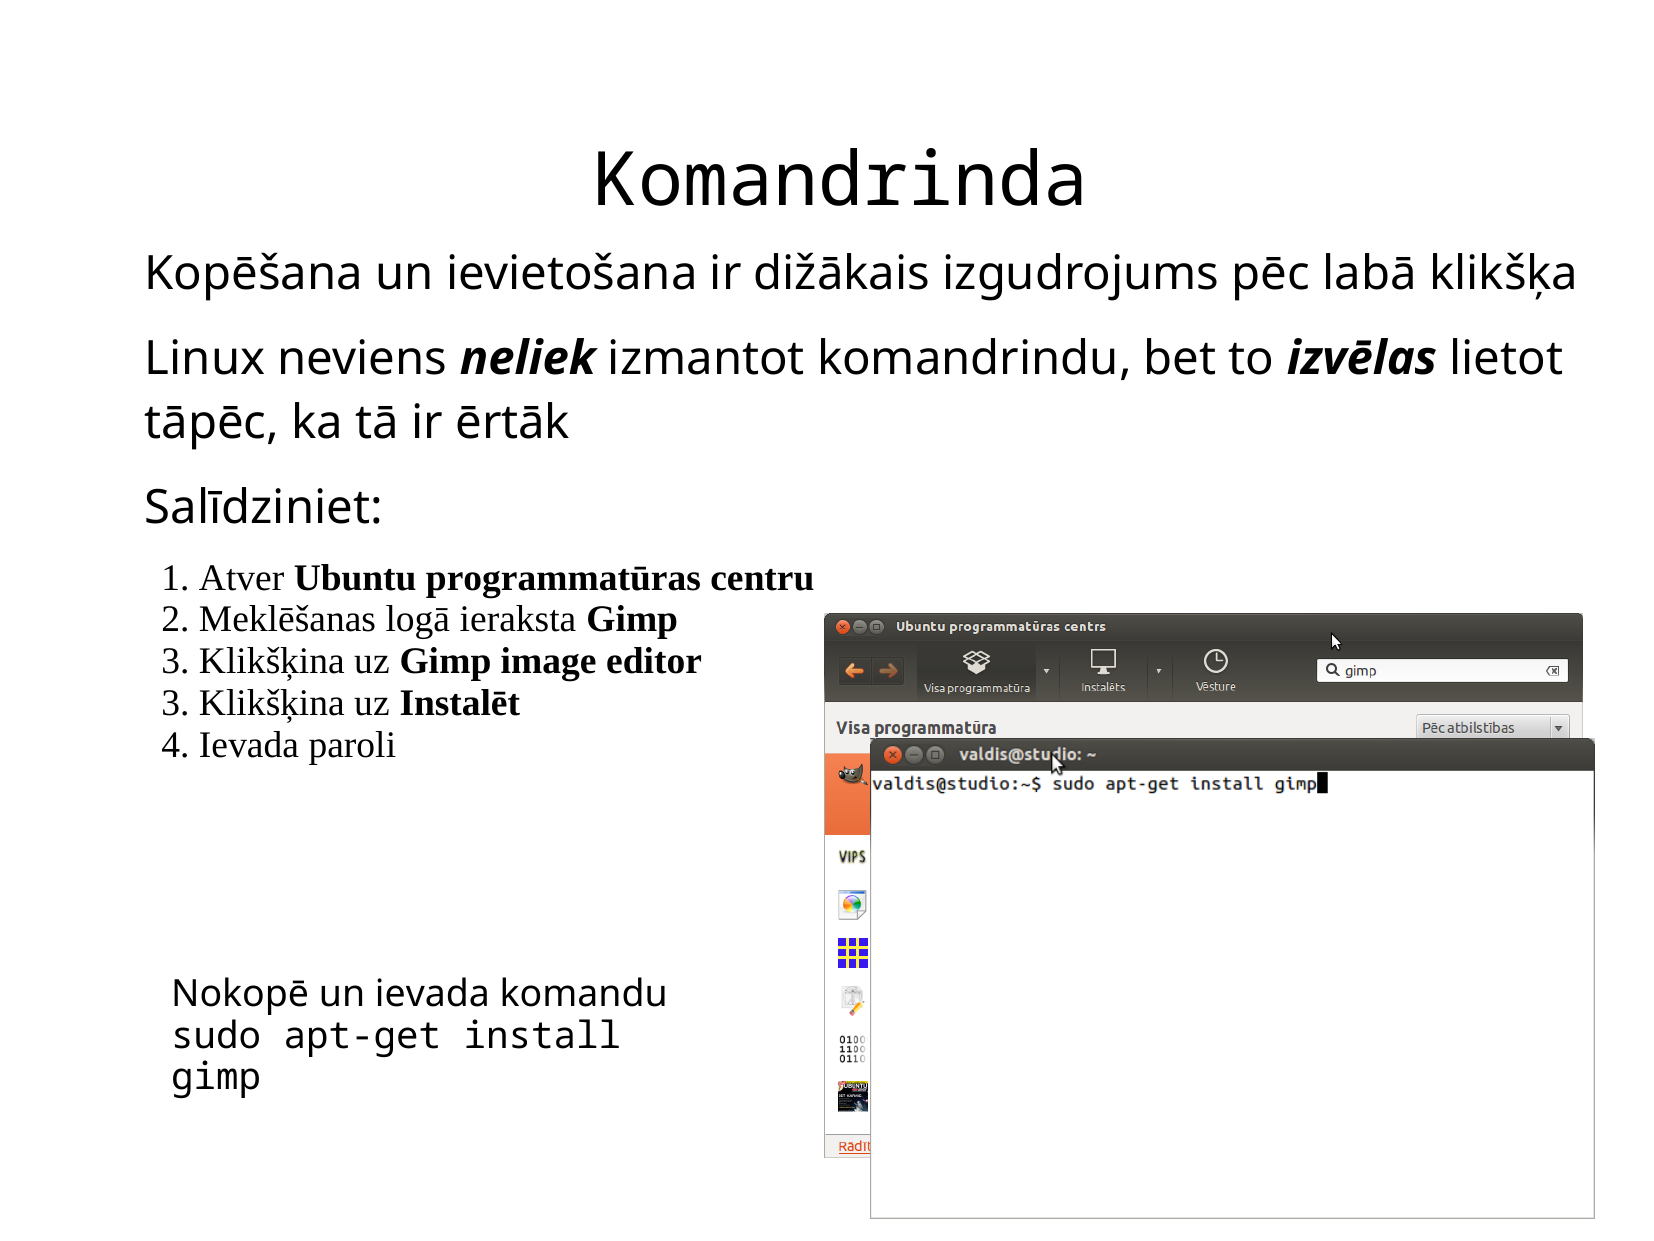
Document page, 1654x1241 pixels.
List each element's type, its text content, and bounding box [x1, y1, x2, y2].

list Kopēšana un ievietošana ir dižākais izgudrojums pēc labā klikšķa Linux neviens neliek izmantot komandrindu, bet to izvēlas lietot tāpēc, ka tā ir ērtāk Salīdziniet: [94, 238, 1583, 550]
text_box Nokopē un ievada komandu sudo apt-get install gimp [156, 965, 727, 1148]
title Komandrinda [159, 118, 1524, 235]
text_box 1. Atver Ubuntu programmatūras centru 2. Meklēšanas logā ieraksta Gimp 3. Klikšķina uz Gimp image editor 3. Klikšķina uz Instalēt 4. Ievada paroli [4, 549, 1182, 815]
picture [824, 613, 1595, 1220]
